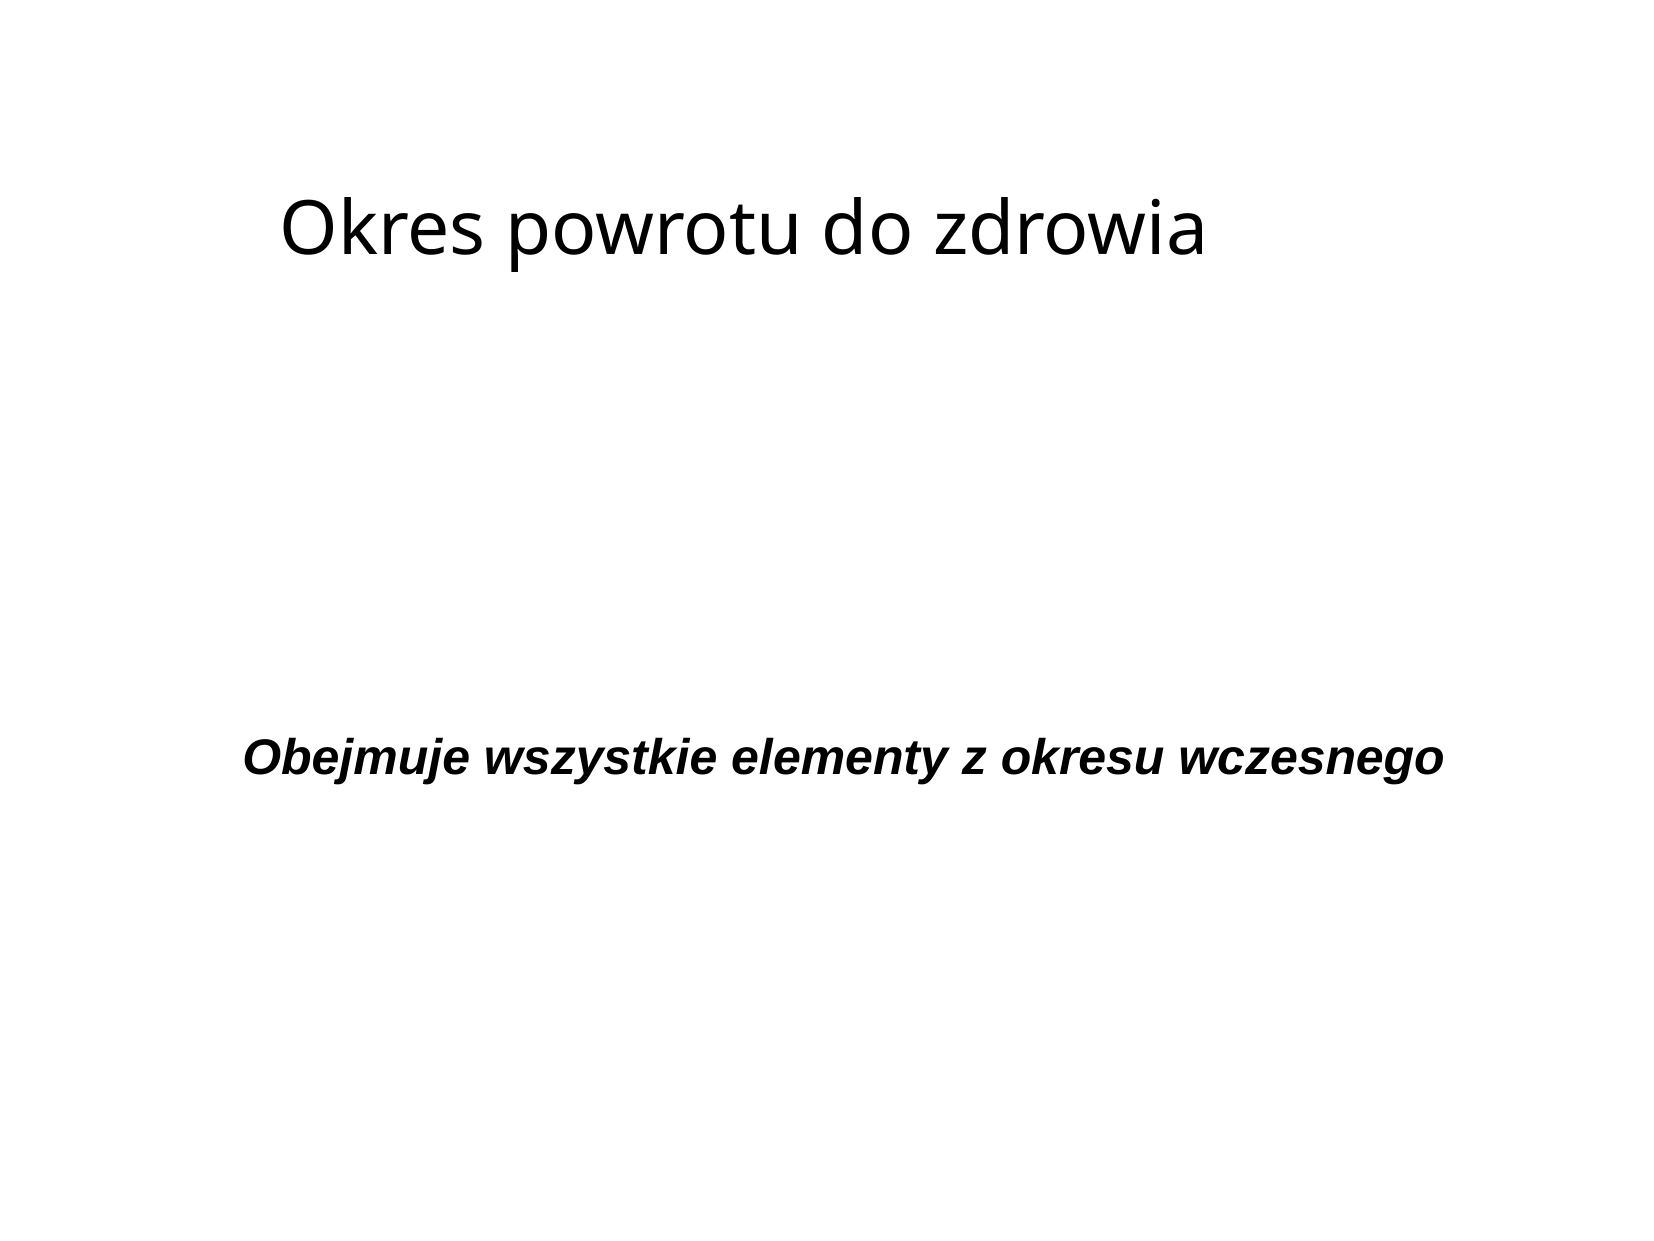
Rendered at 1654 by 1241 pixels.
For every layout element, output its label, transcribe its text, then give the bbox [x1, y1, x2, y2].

title Okres powrotu do zdrowia [0, 127, 1489, 334]
list Obejmuje wszystkie elementy z okresu wczesnego [165, 466, 1654, 939]
